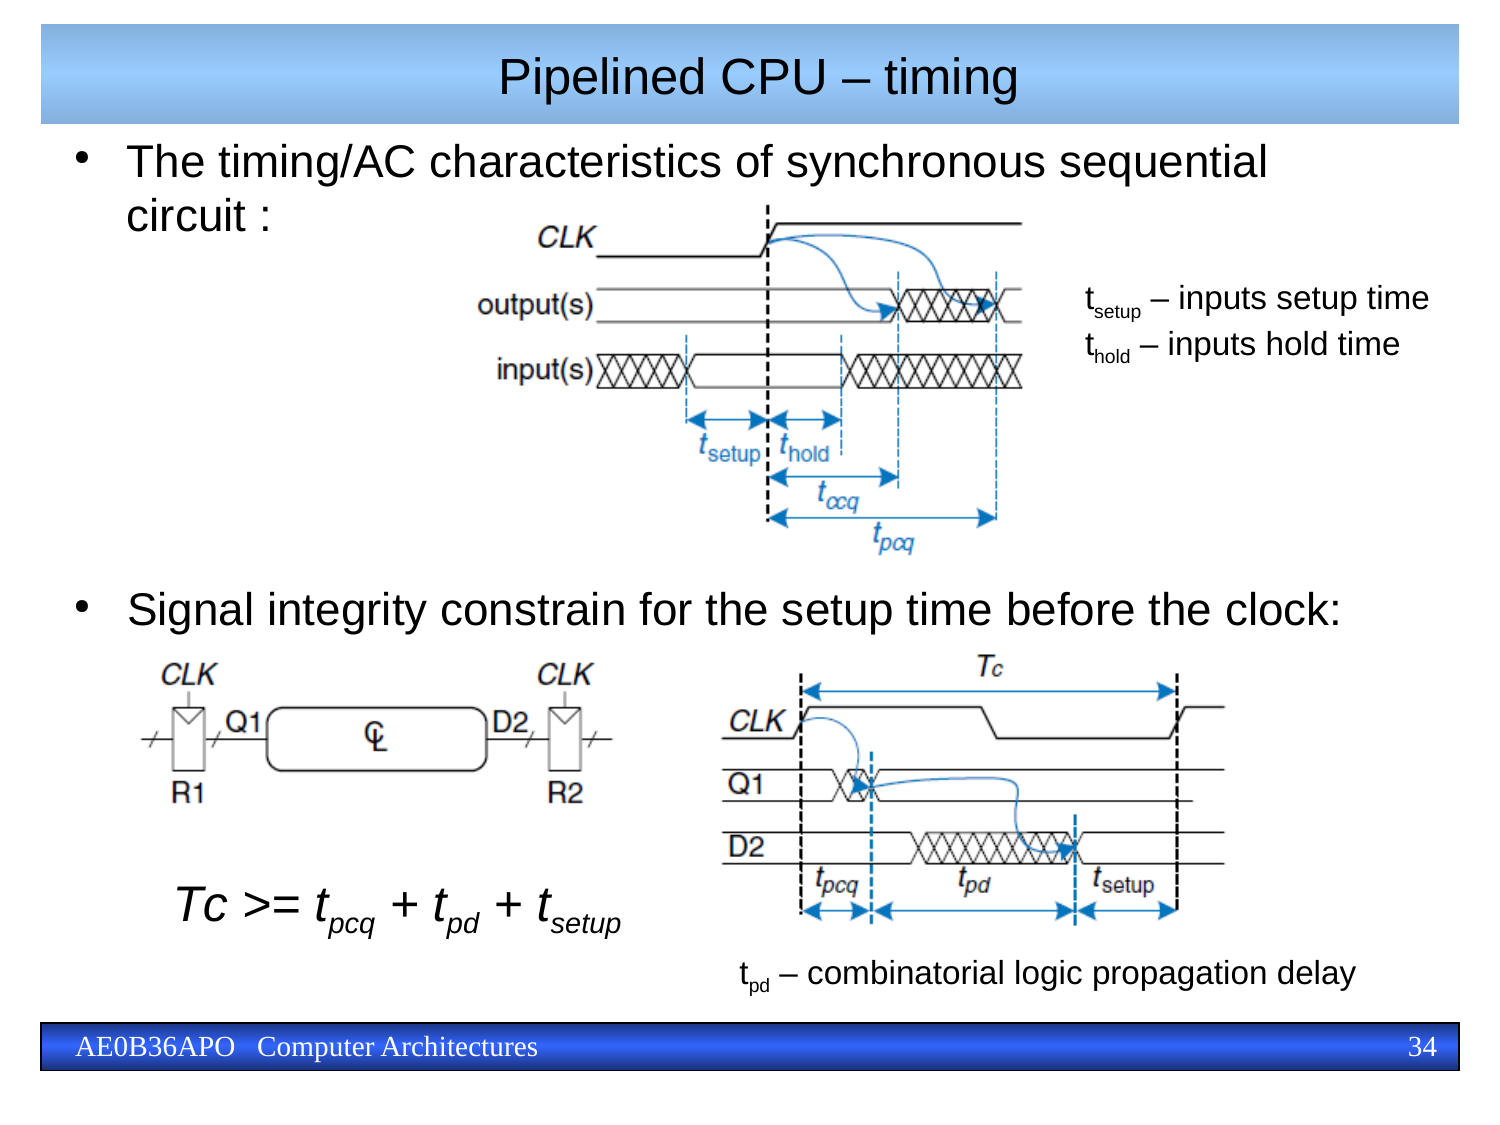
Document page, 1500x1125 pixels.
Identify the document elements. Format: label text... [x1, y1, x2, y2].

picture [704, 681, 1240, 940]
picture [120, 681, 620, 808]
picture [466, 191, 1040, 572]
text_box tpd – combinatorial logic propagation delay [724, 943, 1373, 1005]
title Pipelined CPU – timing [41, 24, 1459, 124]
list The timing/AC characteristics of synchronous sequential circuit : [41, 123, 1436, 277]
text_box tsetup – inputs setup time thold – inputs hold time [1070, 268, 1446, 376]
text_box Tc >= tpcq + tpd + tsetup [157, 863, 637, 948]
list Signal integrity constrain for the setup time before the clock: [41, 572, 1436, 681]
